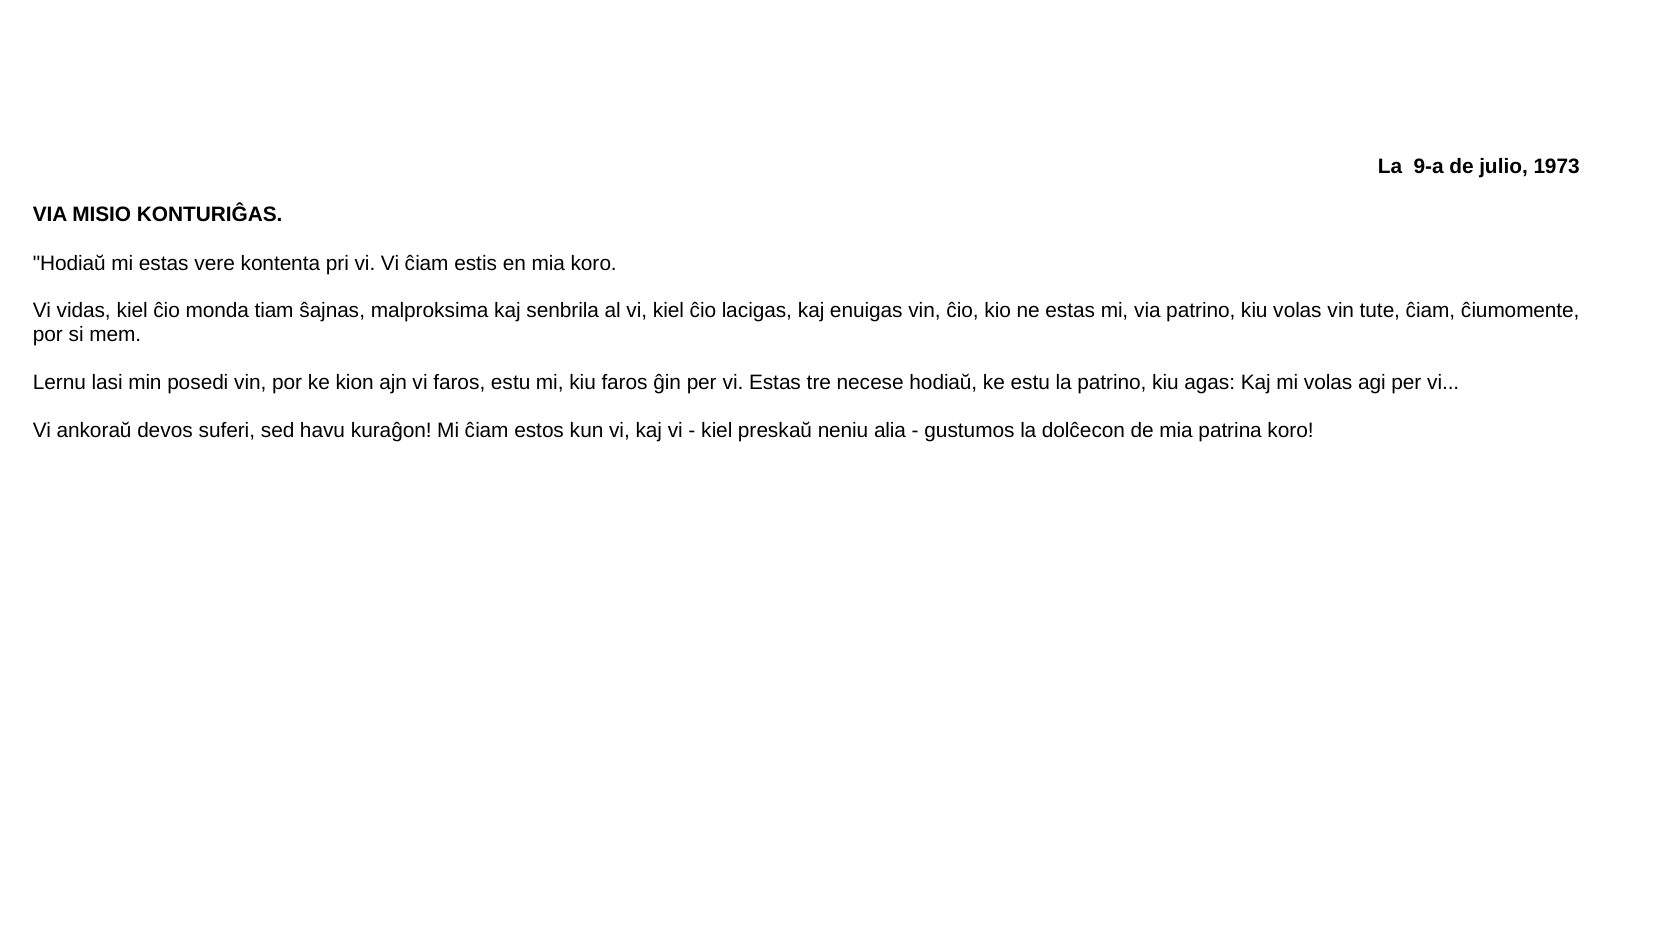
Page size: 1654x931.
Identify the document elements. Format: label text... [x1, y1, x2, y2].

text_box La 9-a de julio, 1973 VIA MISIO KONTURIĜAS. "Hodiaŭ mi estas vere kontenta pri vi. Vi ĉiam estis en mia koro. Vi vidas, kiel ĉio monda tiam ŝajnas, malproksima kaj senbrila al vi, kiel ĉio lacigas, kaj enuigas vin, ĉio, kio ne estas mi, via patrino, kiu volas vin tute, ĉiam, ĉiumomente, por si mem. Lernu lasi min posedi vin, por ke kion ajn vi faros, estu mi, kiu faros ĝin per vi. Estas tre necese hodiaŭ, ke estu la patrino, kiu agas: Kaj mi volas agi per vi... Vi ankoraŭ devos suferi, sed havu kuraĝon! Mi ĉiam estos kun vi, kaj vi - kiel preskaŭ neniu alia - gustumos la dolĉecon de mia patrina koro! [18, 147, 1595, 739]
